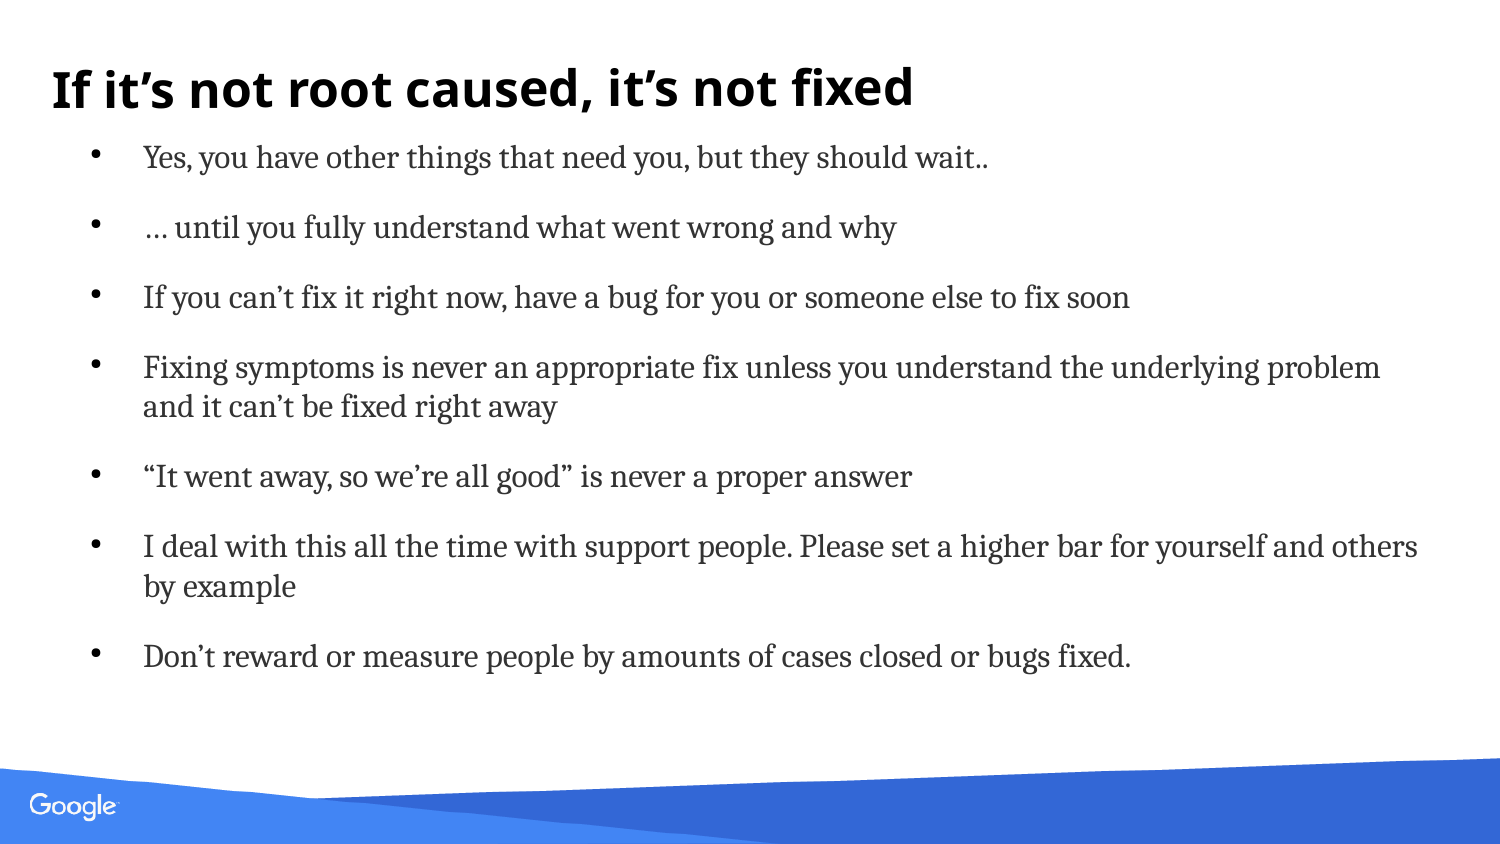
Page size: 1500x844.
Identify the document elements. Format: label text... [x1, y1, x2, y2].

picture [0, 0, 1500, 844]
list Yes, you have other things that need you, but they should wait.. … until you fully understand what went wrong and why If you can’t fix it right now, have a bug for you or someone else to fix soon Fixing symptoms is never an appropriate fix unless you understand the underlying problem and it can’t be fixed right away “It went away, so we’re all good” is never a proper answer I deal with this all the time with support people. Please set a higher bar for yourself and others by example Don’t reward or measure people by amounts of cases closed or bugs fixed. [57, 160, 1456, 681]
text_box If it’s not root caused, it’s not fixed [37, 38, 1500, 165]
